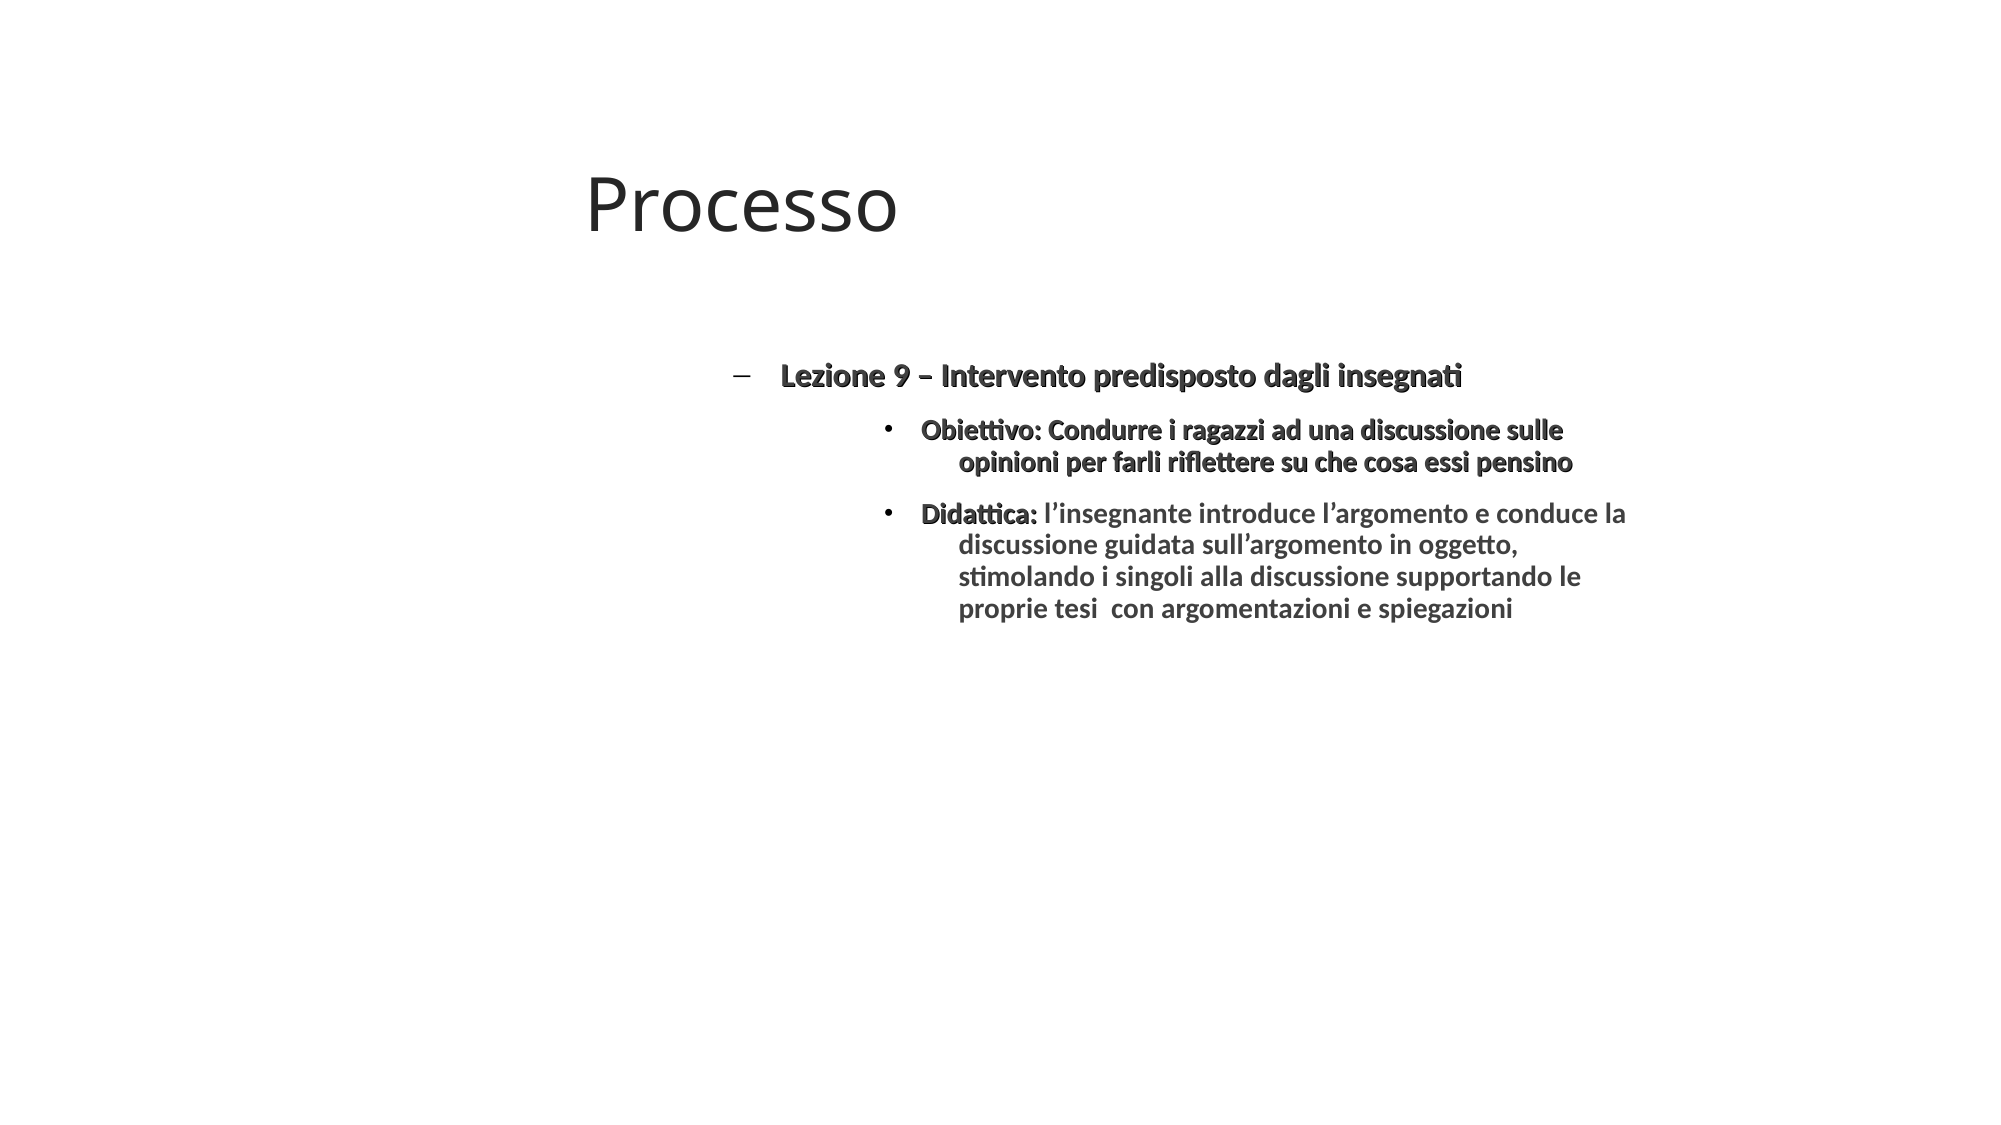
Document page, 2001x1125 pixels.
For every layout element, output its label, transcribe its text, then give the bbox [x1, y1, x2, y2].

title Processo [569, 102, 1651, 313]
list Lezione 9 – Intervento predisposto dagli insegnati Obiettivo: Condurre i ragazzi ad una discussione sulle opinioni per farli riflettere su che cosa essi pensino Didattica: l’insegnante introduce l’argomento e conduce la discussione guidata sull’argomento in oggetto, stimolando i singoli alla discussione supportando le proprie tesi con argomentazioni e spiegazioni [568, 350, 1651, 970]
